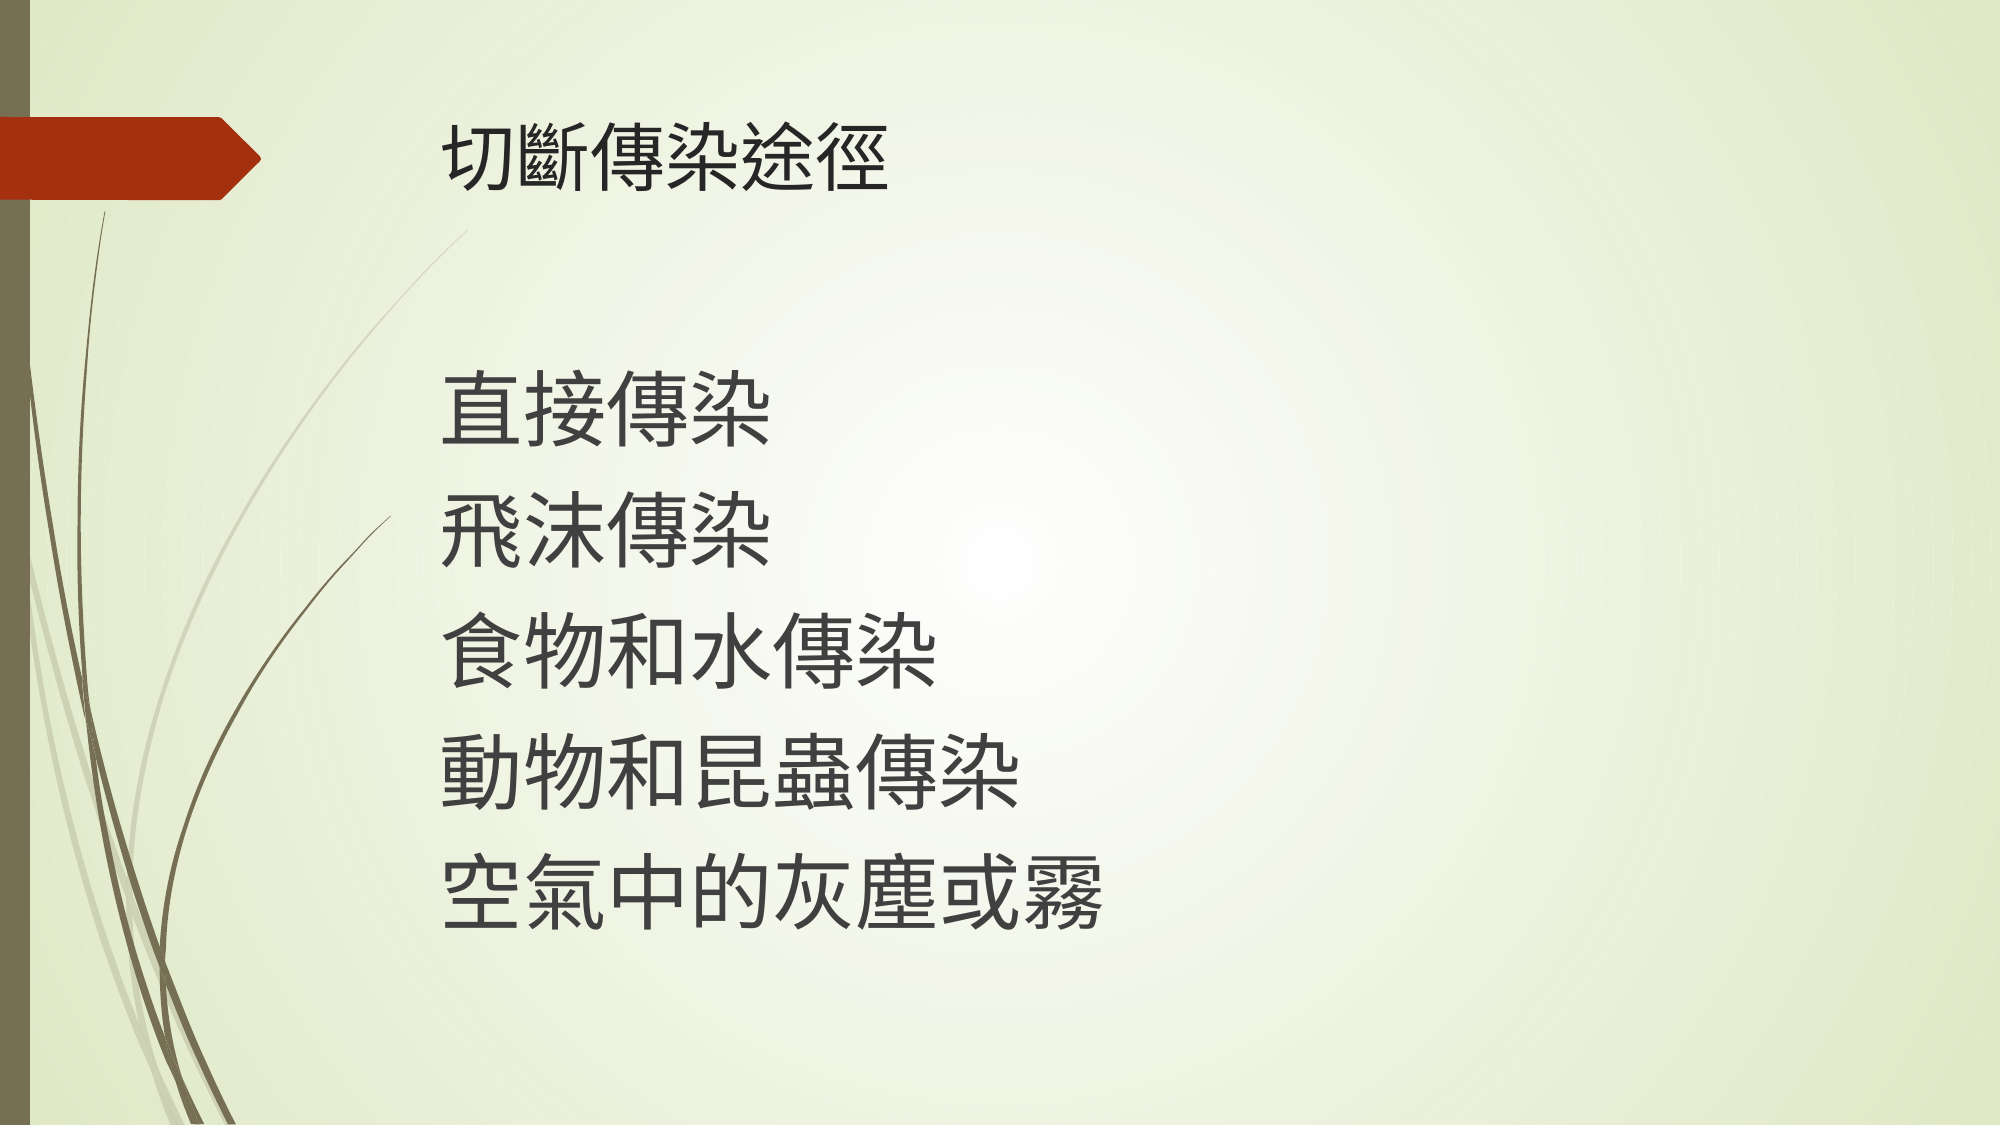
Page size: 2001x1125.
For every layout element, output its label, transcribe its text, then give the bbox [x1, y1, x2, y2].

title 切斷傳染途徑 [425, 102, 1888, 313]
list 直接傳染 飛沫傳染 食物和水傳染 動物和昆蟲傳染 空氣中的灰塵或霧 [424, 350, 1888, 970]
